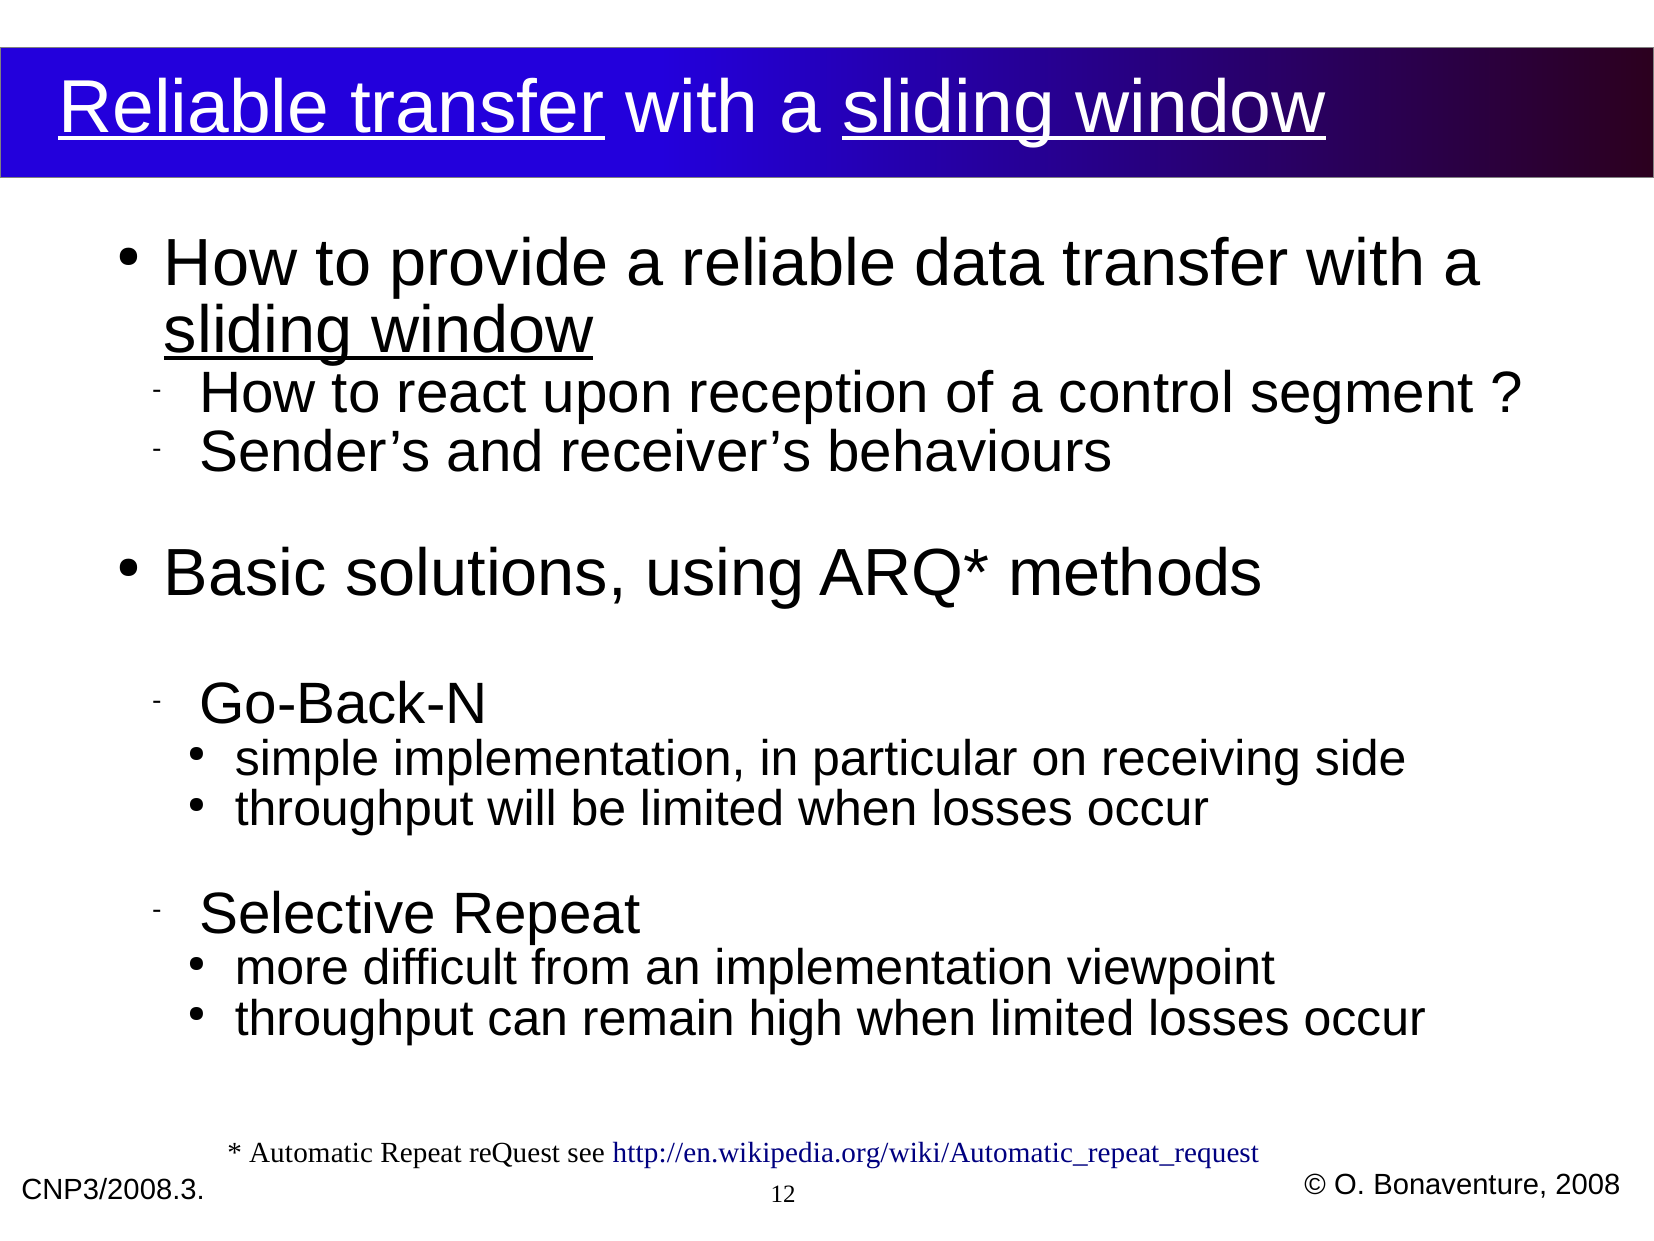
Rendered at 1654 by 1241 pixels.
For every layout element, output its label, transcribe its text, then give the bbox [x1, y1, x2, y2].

text_box CNP3/2008.3. [21, 1176, 116, 1212]
title Reliable transfer with a sliding window [10, 0, 1426, 219]
text_box [116, 1122, 1099, 1197]
list How to provide a reliable data transfer with a sliding window How to react upon reception of a control segment ? Sender’s and receiver’s behaviours Basic solutions, using ARQ* methods Go-Back-N simple implementation, in particular on receiving side throughput will be limited when losses occur Selective Repeat more difficult from an implementation viewpoint throughput can remain high when limited losses occur [116, 231, 1603, 1241]
text_box © O. Bonaventure, 2008 [1603, 1170, 1622, 1201]
text_box * Automatic Repeat reQuest see http://en.wikipedia.org/wiki/Automatic_repeat_request [212, 1126, 1489, 1176]
